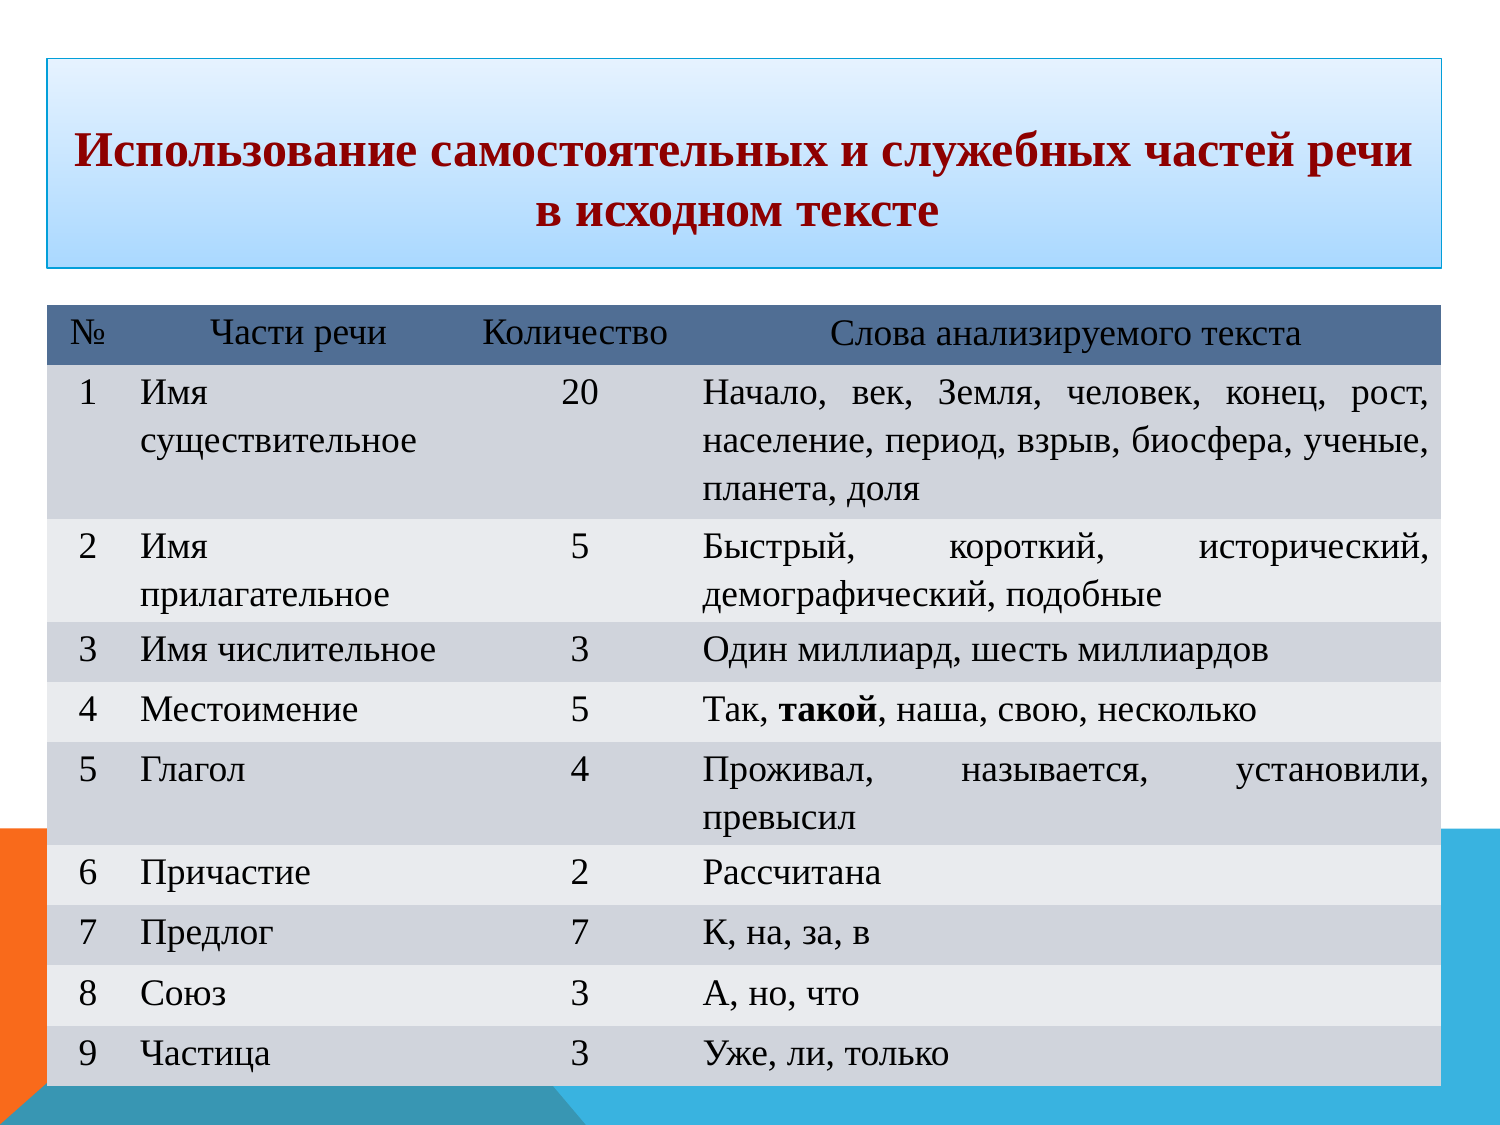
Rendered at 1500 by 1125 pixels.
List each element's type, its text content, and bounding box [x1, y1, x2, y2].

table_header № [47, 305, 129, 365]
table_cell 9 [47, 1026, 129, 1086]
table_cell 1 [47, 365, 129, 519]
table_header Количество [469, 305, 691, 365]
table_cell 4 [469, 742, 691, 845]
table_cell Один миллиард, шесть миллиардов [691, 622, 1441, 682]
table_cell 3 [469, 622, 691, 682]
table_cell Предлог [129, 905, 469, 965]
table_cell Причастие [129, 845, 469, 905]
table_cell Уже, ли, только [691, 1026, 1441, 1086]
table_cell 3 [47, 622, 129, 682]
table_cell 5 [469, 682, 691, 742]
table_cell 5 [47, 742, 129, 845]
title Использование самостоятельных и служебных частей речи в исходном тексте [46, 58, 1442, 269]
table_header Части речи [129, 305, 469, 365]
table_header Слова анализируемого текста [691, 305, 1441, 365]
table_cell Имя прилагательное [129, 519, 469, 622]
table_cell Начало, век, Земля, человек, конец, рост, население, период, взрыв, биосфера, ученые, планета, доля [691, 365, 1441, 519]
table_cell 4 [47, 682, 129, 742]
table_cell 3 [469, 1026, 691, 1086]
table_cell Так, такой, наша, свою, несколько [691, 682, 1441, 742]
table_cell 5 [469, 519, 691, 622]
table_cell 2 [469, 845, 691, 905]
table_cell 7 [47, 905, 129, 965]
table_cell 2 [47, 519, 129, 622]
table_cell Проживал, называется, установили, превысил [691, 742, 1441, 845]
table_cell Частица [129, 1026, 469, 1086]
table_cell К, на, за, в [691, 905, 1441, 965]
table_cell Местоимение [129, 682, 469, 742]
table_cell Глагол [129, 742, 469, 845]
table_cell 20 [469, 365, 691, 519]
table_cell Быстрый, короткий, исторический, демографический, подобные [691, 519, 1441, 622]
table_cell Имя существительное [129, 365, 469, 519]
table_cell Союз [129, 965, 469, 1026]
table_cell А, но, что [691, 965, 1441, 1026]
table_cell Имя числительное [129, 622, 469, 682]
table_cell 8 [47, 965, 129, 1026]
table_cell 3 [469, 965, 691, 1026]
table_cell 7 [469, 905, 691, 965]
table_cell 6 [47, 845, 129, 905]
table_cell Рассчитана [691, 845, 1441, 905]
